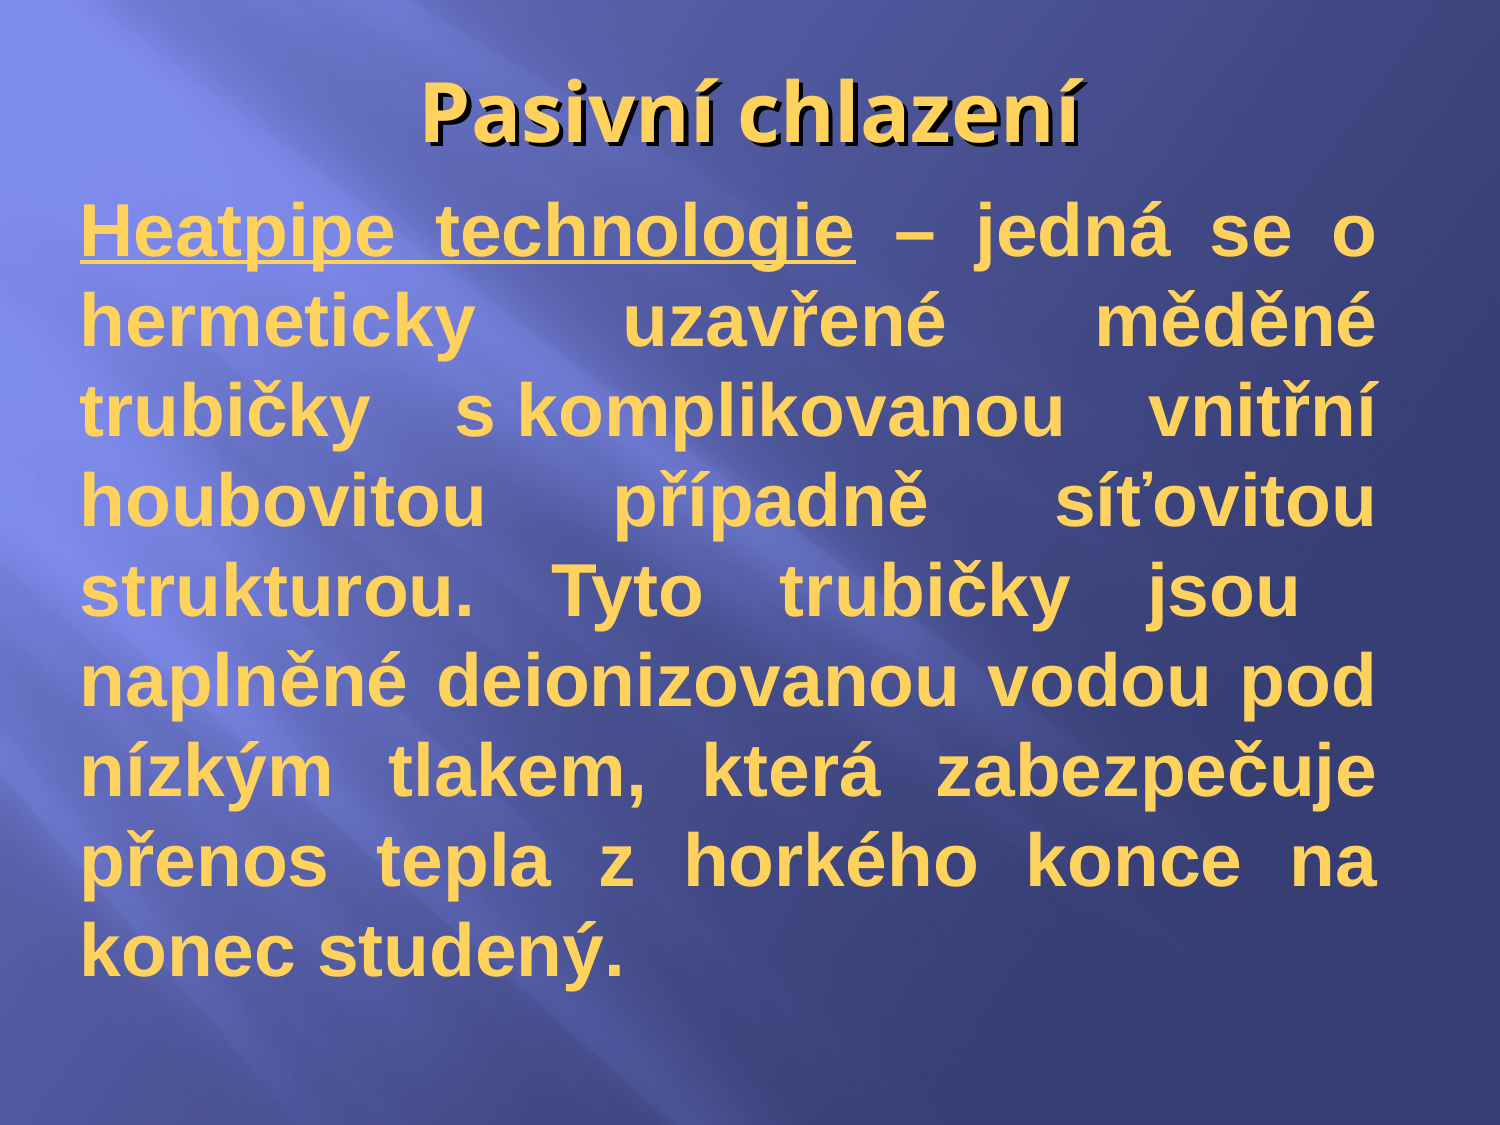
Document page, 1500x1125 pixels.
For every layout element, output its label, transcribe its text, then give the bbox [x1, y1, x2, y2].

picture [0, 0, 1500, 1125]
title Pasivní chlazení [75, 45, 1426, 172]
text_box Heatpipe technologie – jedná se o hermeticky uzavřené měděné trubičky s komplikovanou vnitřní houbovitou případně síťovitou strukturou. Tyto trubičky jsou naplněné deionizovanou vodou pod nízkým tlakem, která zabezpečuje přenos tepla z horkého konce na konec studený. [64, 172, 1447, 1000]
